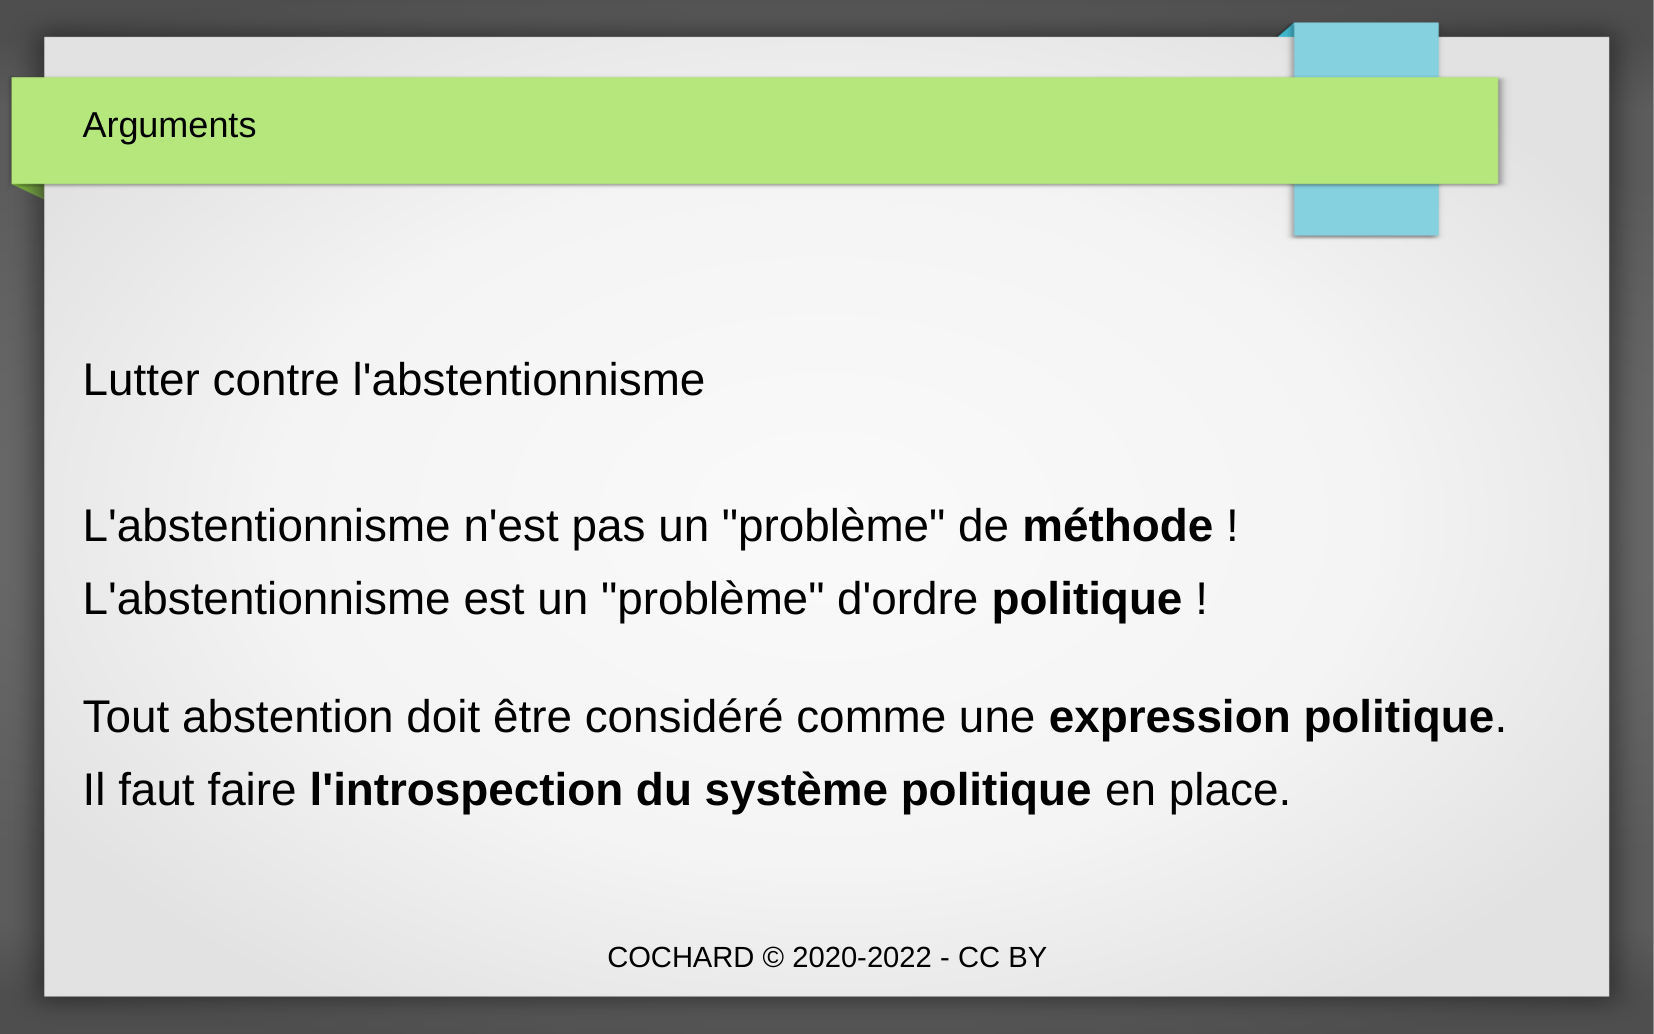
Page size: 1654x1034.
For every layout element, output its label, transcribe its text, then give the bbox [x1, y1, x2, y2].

list Lutter contre l'abstentionnisme L'abstentionnisme n'est pas un "problème" de méthode ! L'abstentionnisme est un "problème" d'ordre politique ! Tout abstention doit être considéré comme une expression politique. Il faut faire l'introspection du système politique en place. [82, 249, 1571, 849]
title Arguments [82, 39, 1235, 210]
picture [0, 0, 1654, 1034]
